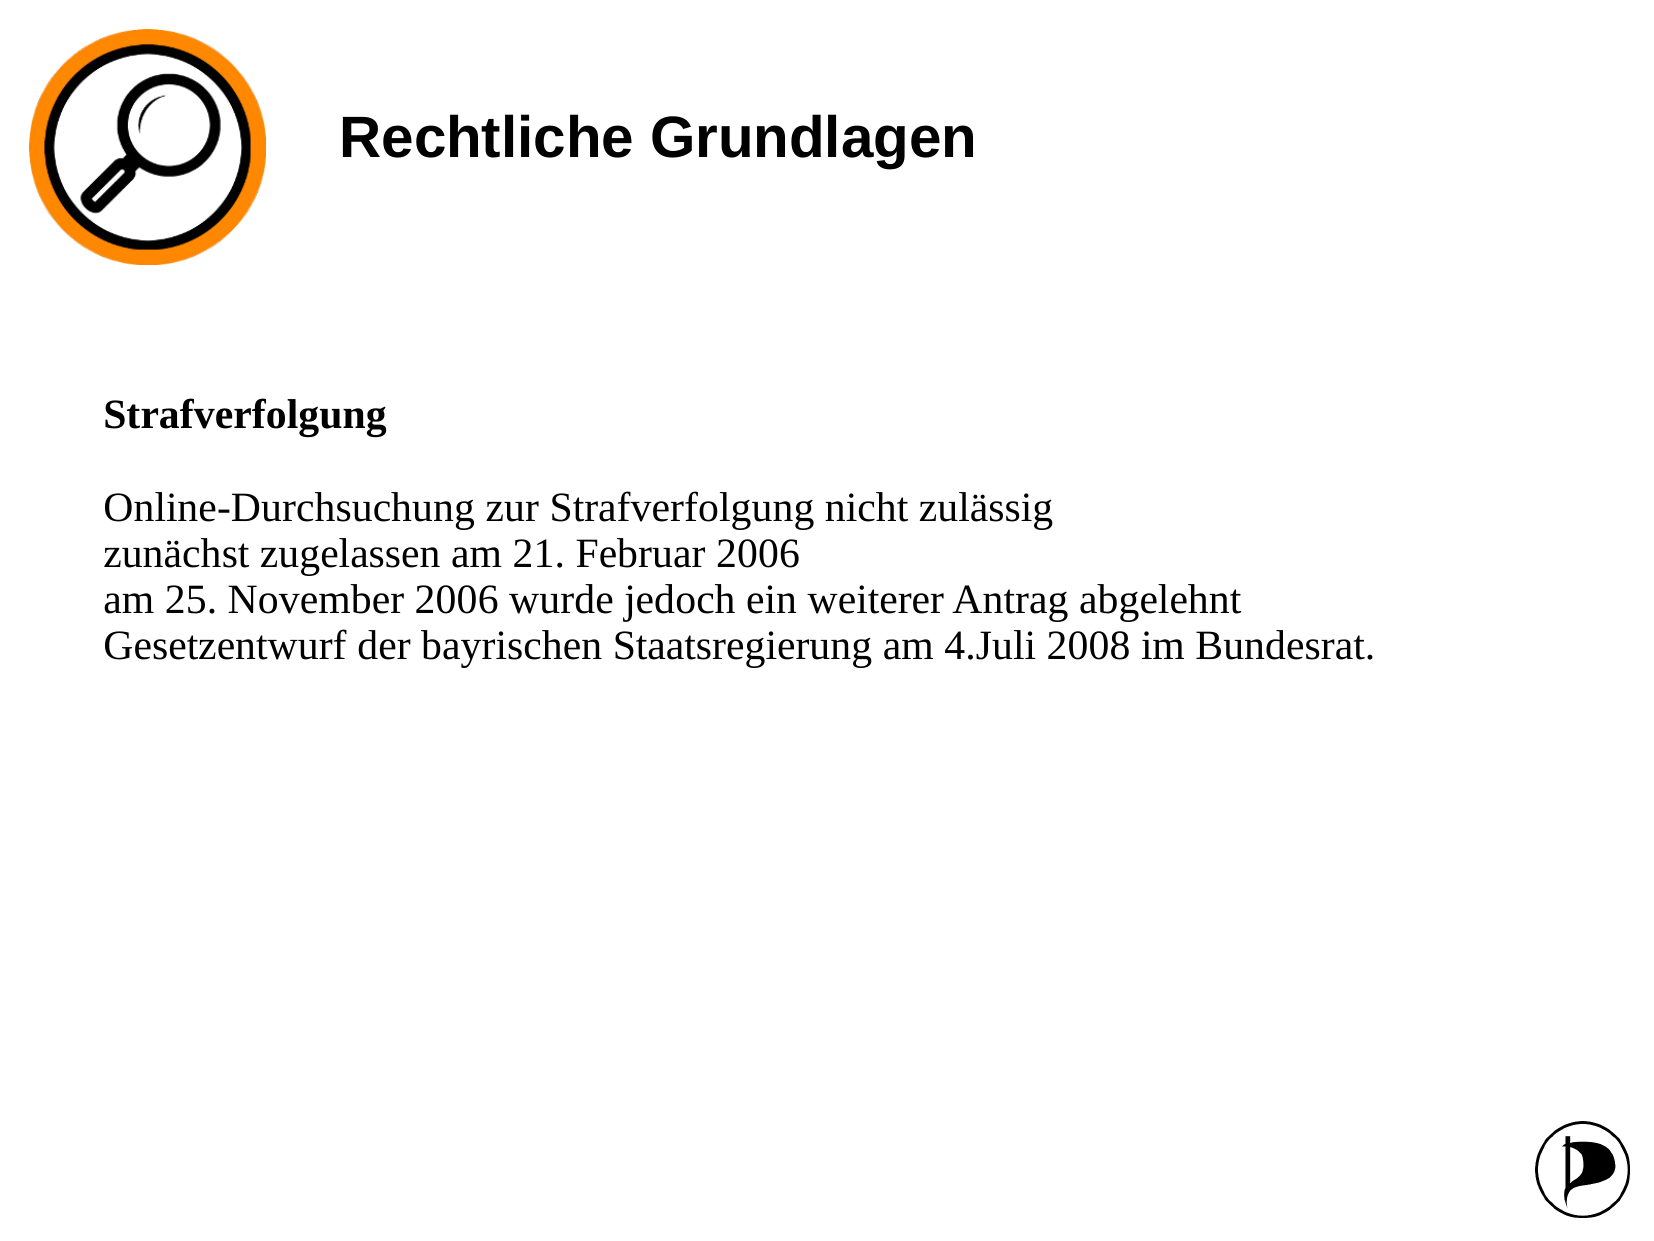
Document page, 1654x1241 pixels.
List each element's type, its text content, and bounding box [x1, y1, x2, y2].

text_box Rechtliche Grundlagen [324, 97, 1654, 178]
picture [1535, 1121, 1630, 1218]
picture [29, 29, 266, 265]
text_box Strafverfolgung Online-Durchsuchung zur Strafverfolgung nicht zulässig zunächst zugelassen am 21. Februar 2006 am 25. November 2006 wurde jedoch ein weiterer Antrag abgelehnt Gesetzentwurf der bayrischen Staatsregierung am 4.Juli 2008 im Bundesrat. [88, 383, 1625, 816]
